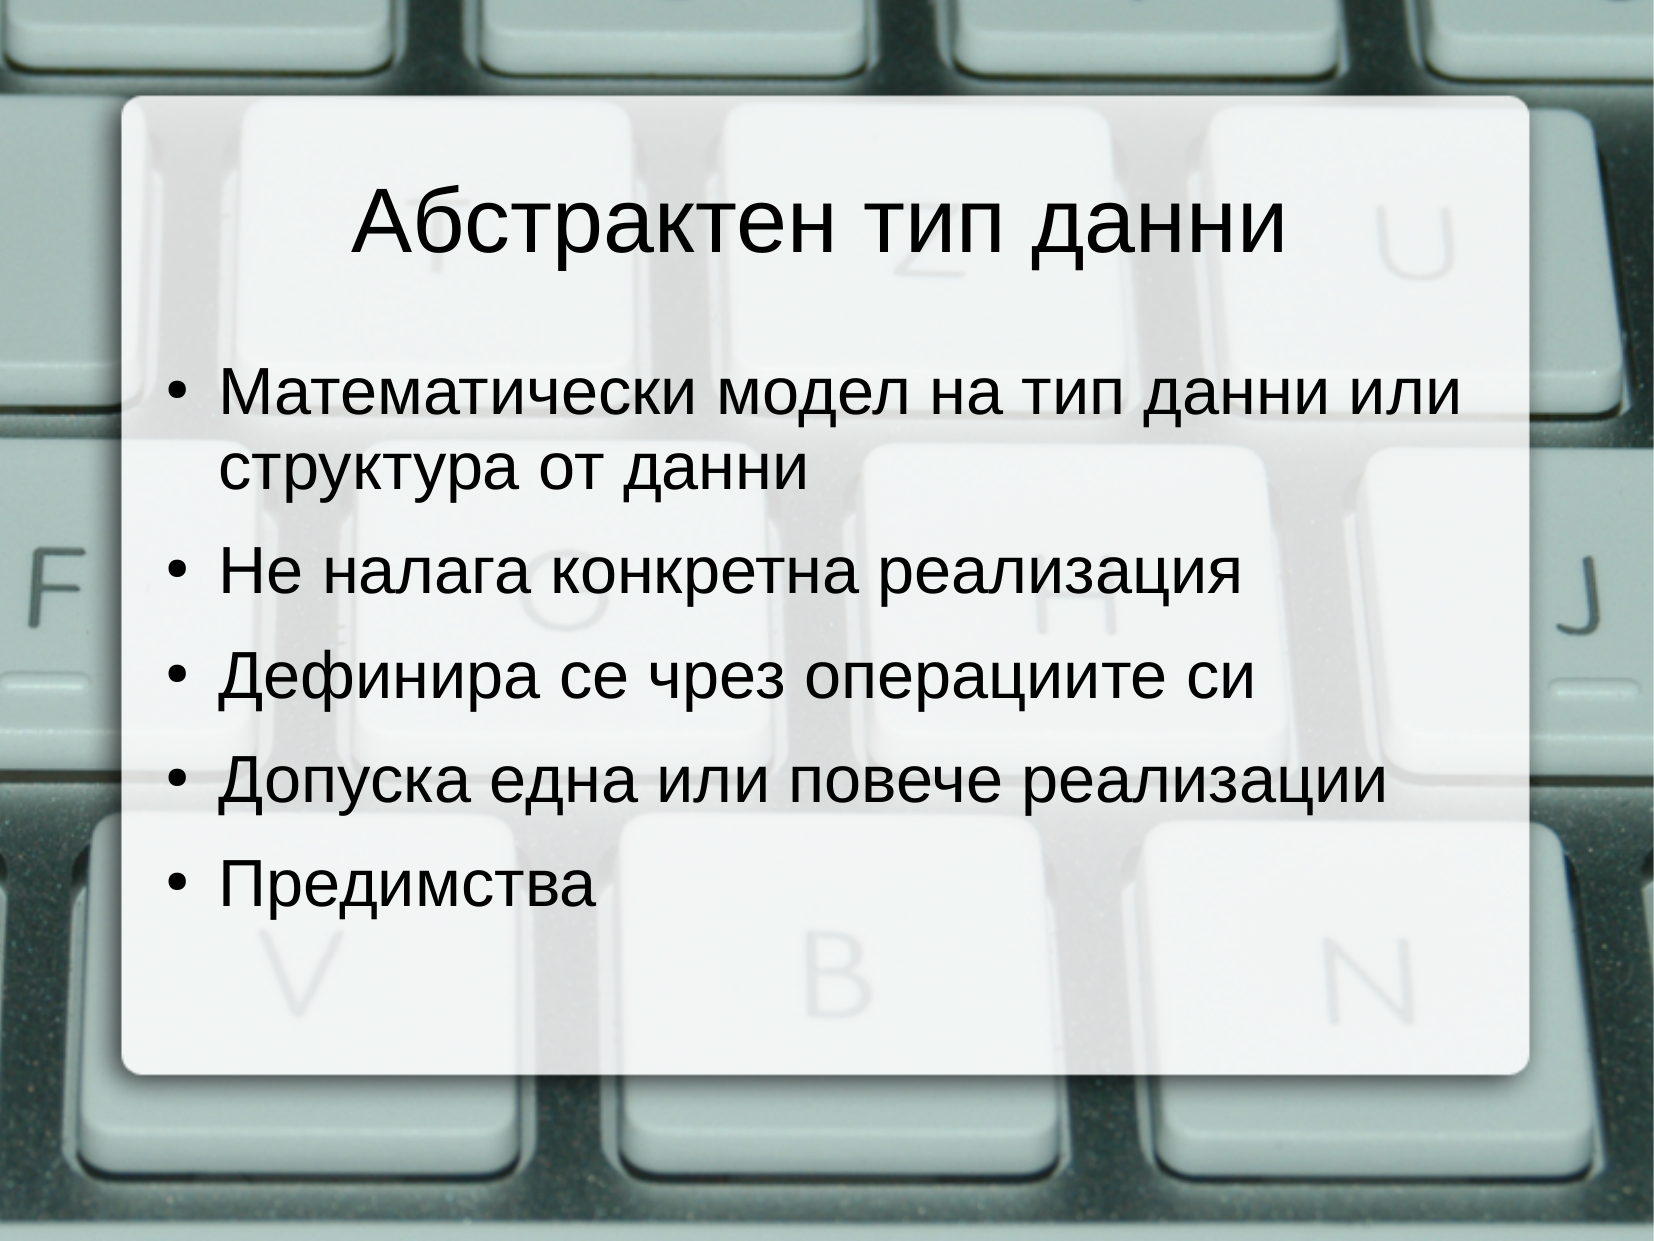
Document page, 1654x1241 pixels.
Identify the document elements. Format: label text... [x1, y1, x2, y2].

picture [0, 0, 1654, 1241]
title Абстрактен тип данни [135, 117, 1506, 325]
list Математически модел на тип данни или структура от данни Не налага конкретна реализация Дефинира се чрез операциите си Допуска една или повече реализации Предимства [147, 354, 1506, 1074]
